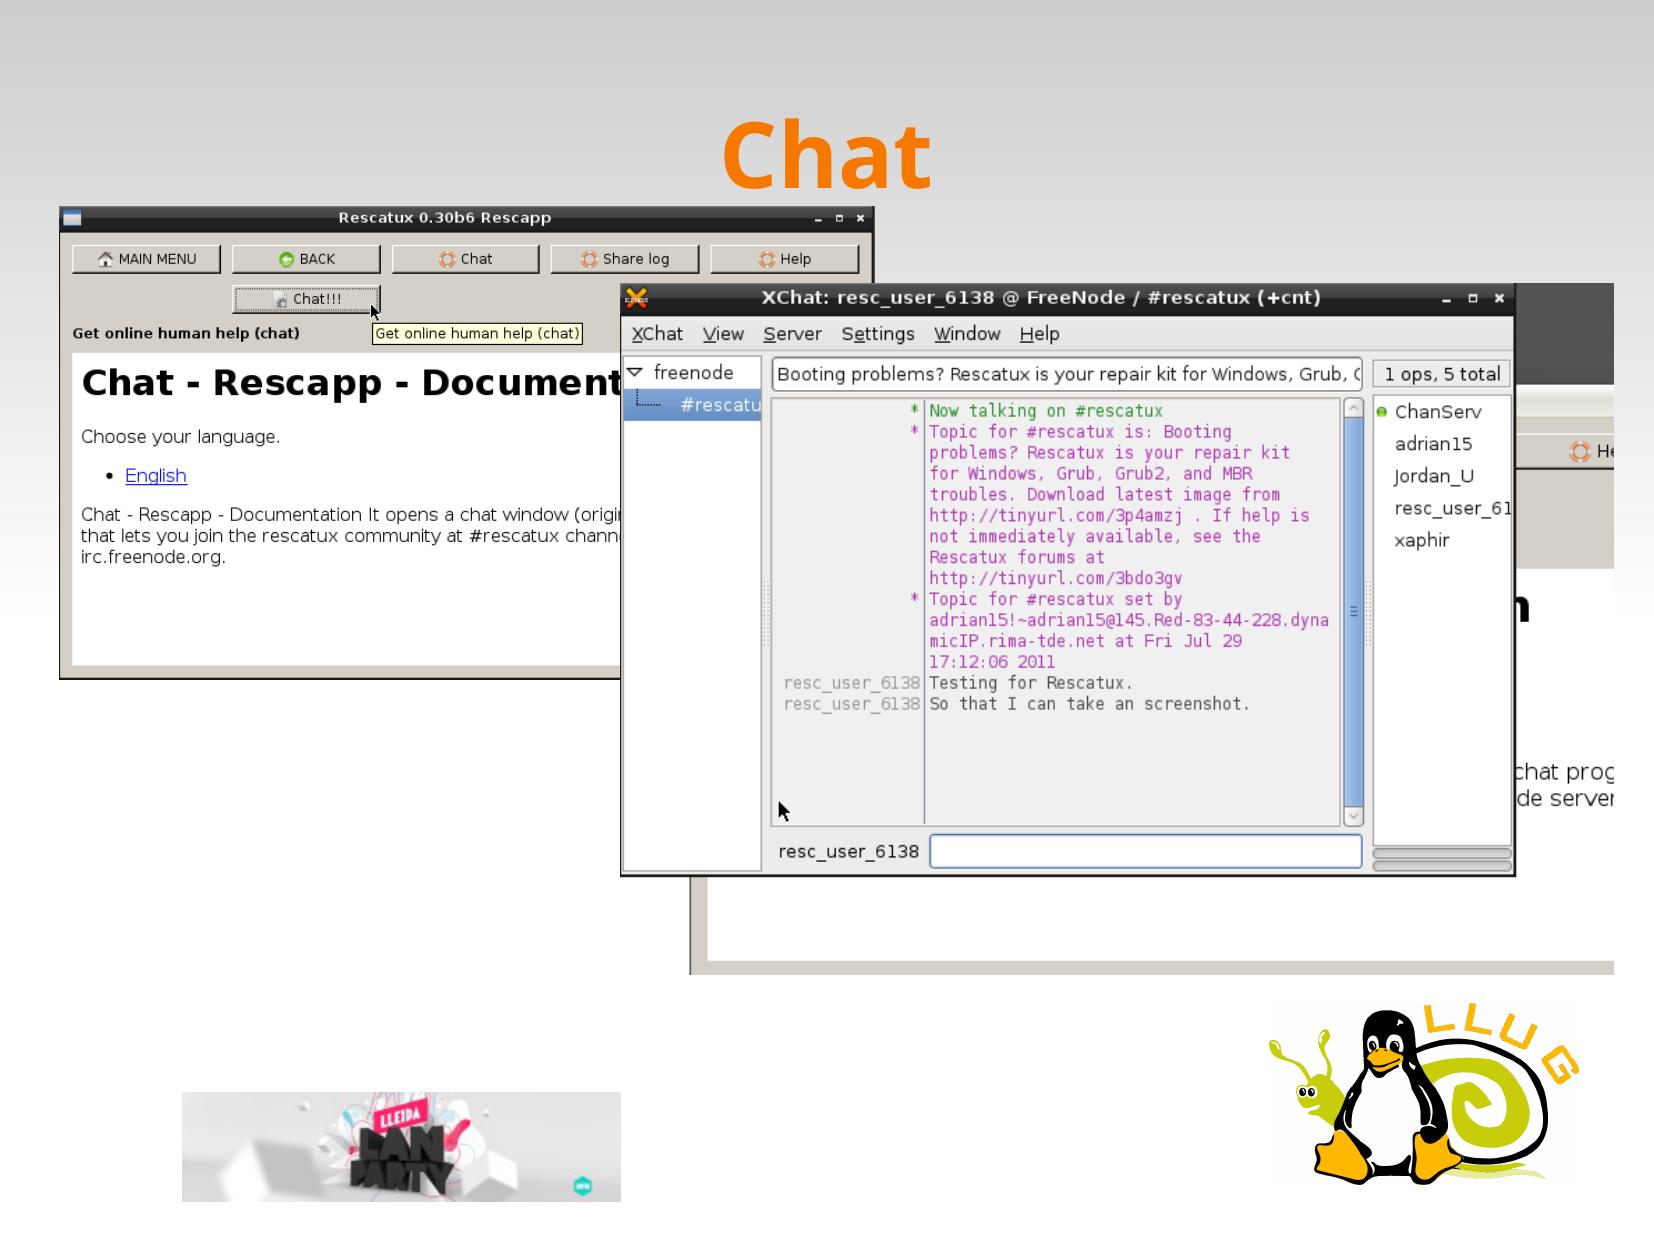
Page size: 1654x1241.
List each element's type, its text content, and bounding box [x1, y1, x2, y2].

picture [59, 206, 1614, 975]
picture [182, 1092, 621, 1202]
picture [1269, 1003, 1579, 1185]
title Chat [82, 56, 1571, 250]
